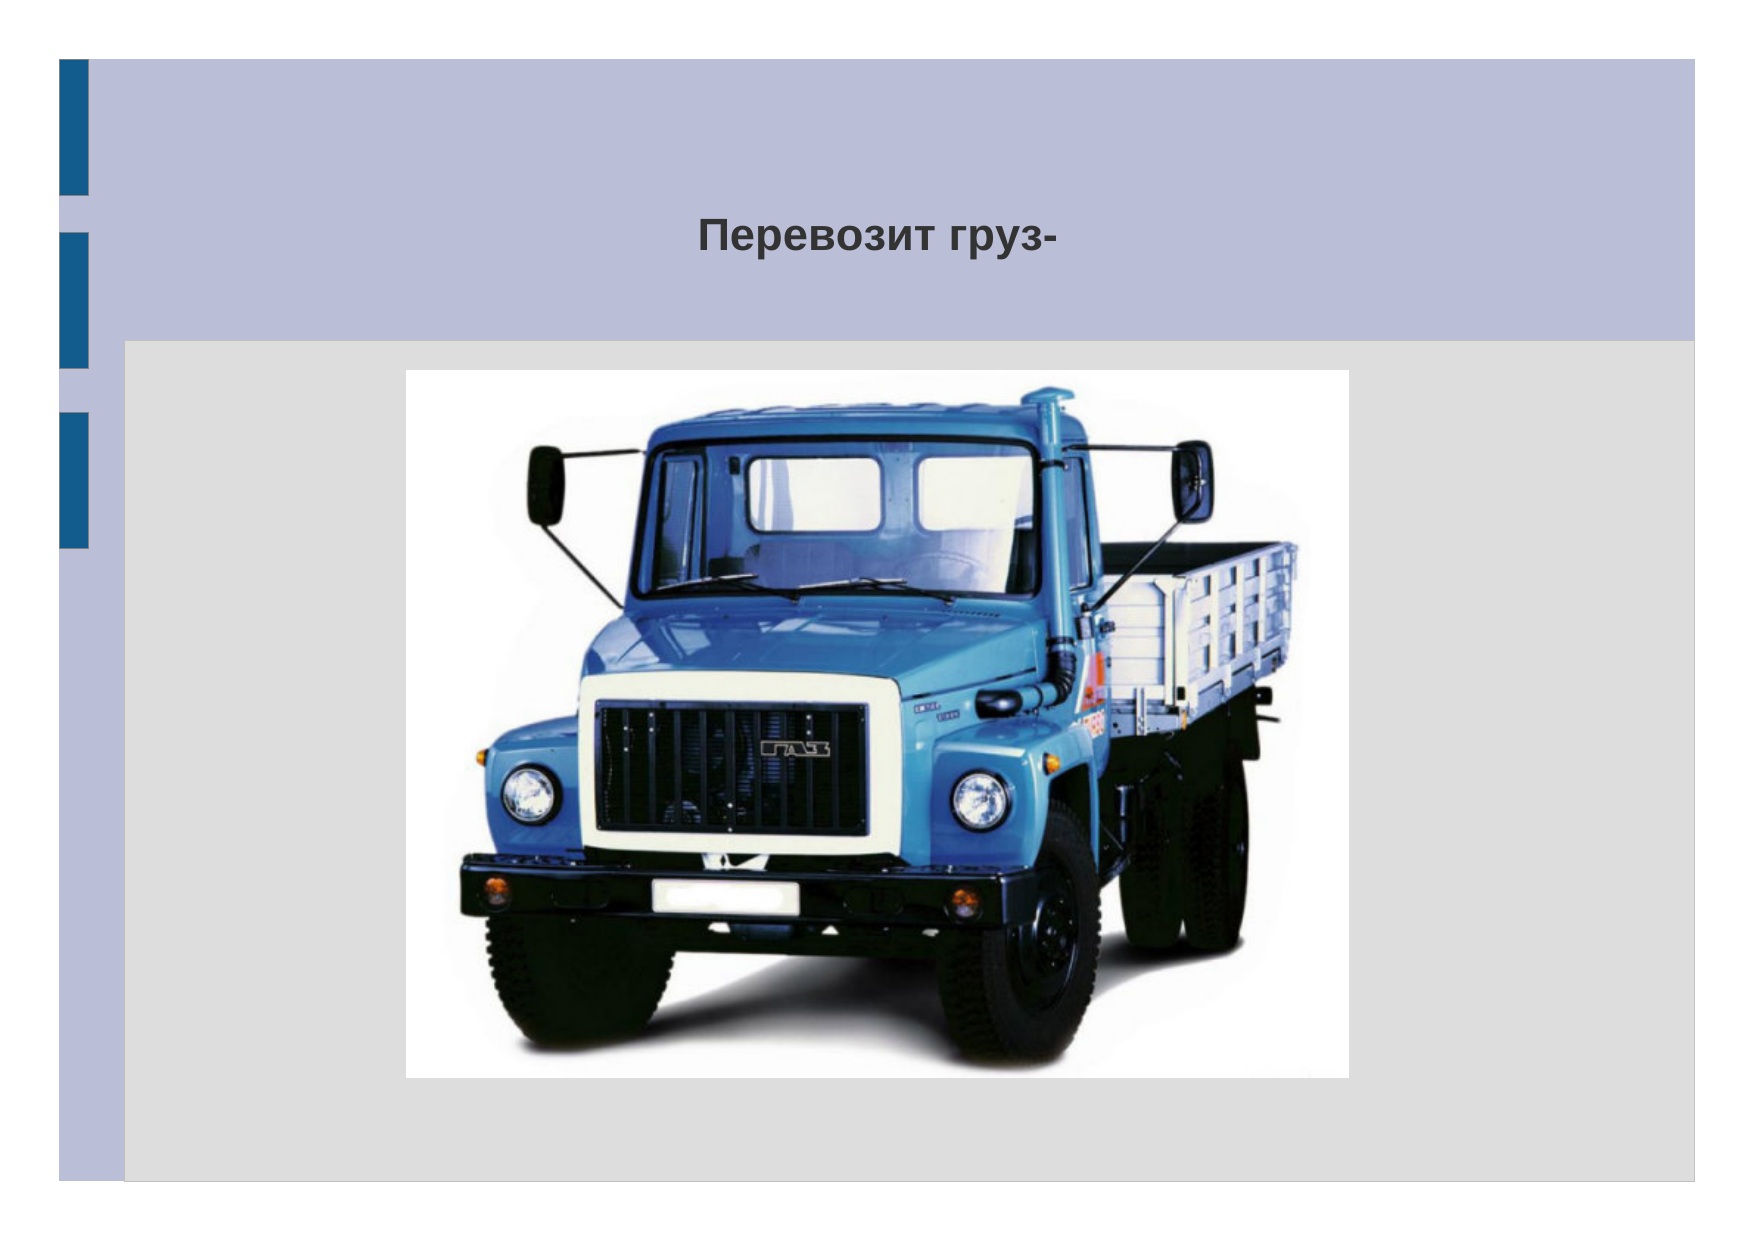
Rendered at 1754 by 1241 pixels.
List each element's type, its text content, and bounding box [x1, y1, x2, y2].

picture [406, 370, 1349, 1078]
title Перевозит груз- [179, 141, 1577, 329]
